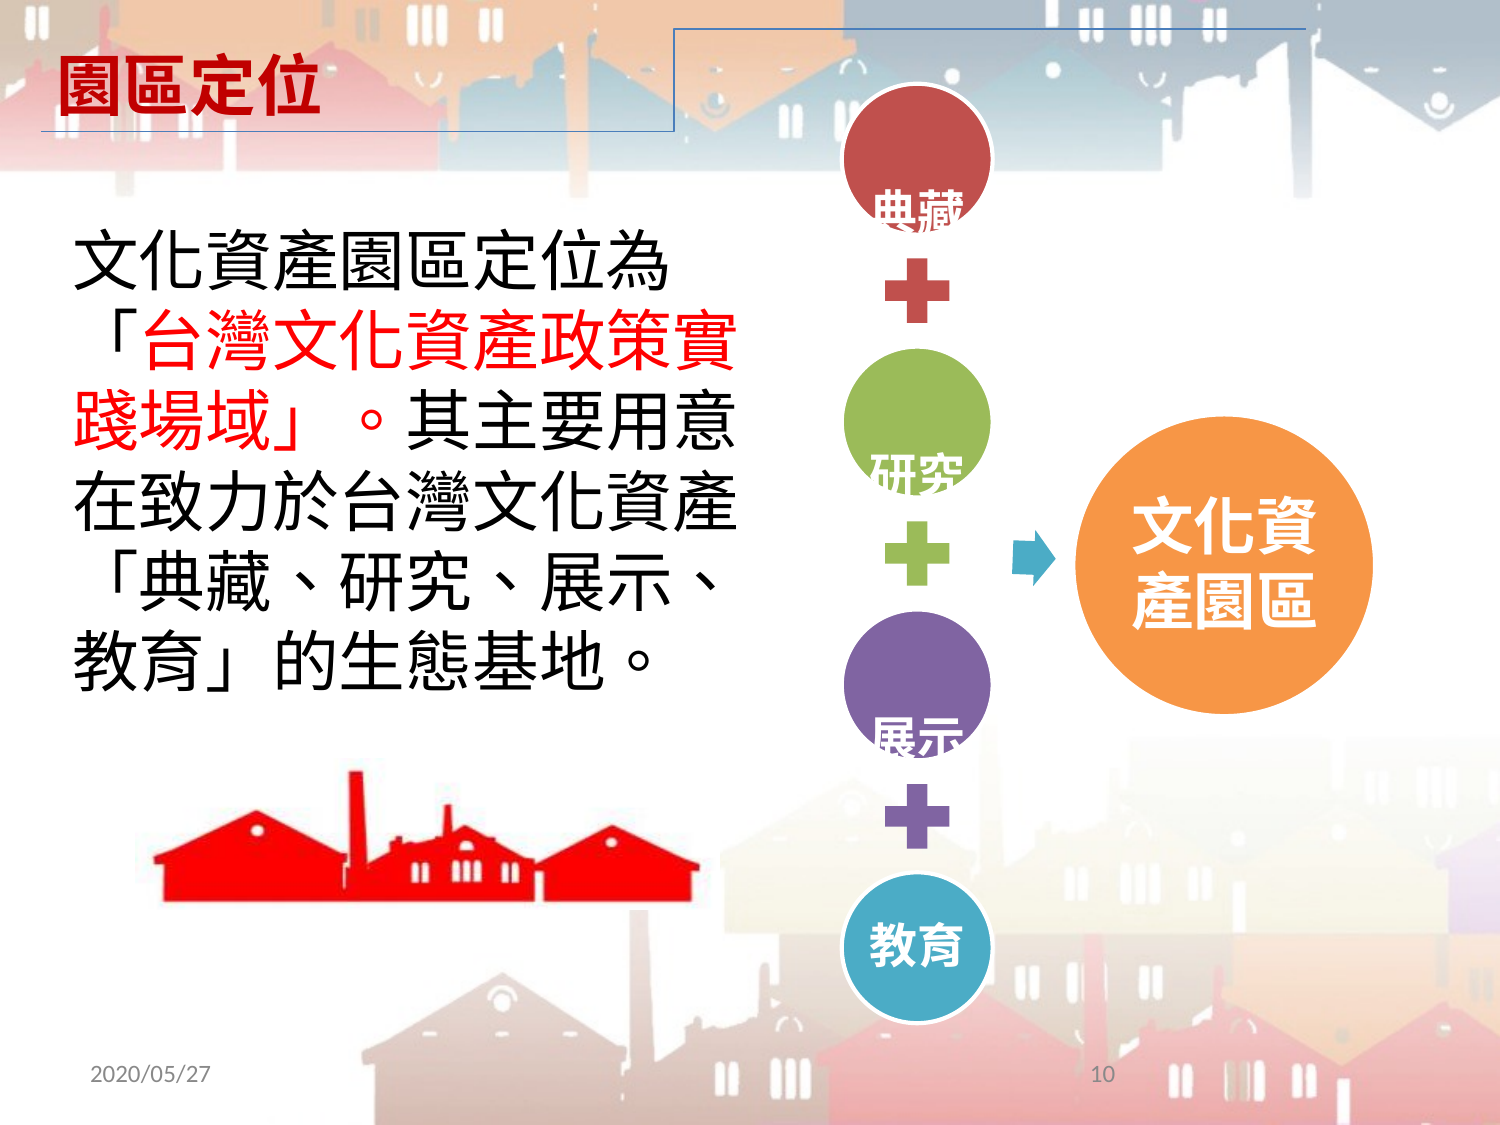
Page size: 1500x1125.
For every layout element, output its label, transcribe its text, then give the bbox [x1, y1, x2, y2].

text_box [885, 784, 950, 849]
text_box 研究 [841, 346, 993, 498]
text_box 研究 [879, 474, 883, 486]
text_box 園區定位 [41, 35, 562, 132]
text_box 2020/05/27 [75, 1042, 426, 1103]
text_box 典藏 [841, 83, 993, 235]
text_box [1012, 529, 1056, 587]
text_box 展示 [841, 609, 993, 761]
text_box [1073, 414, 1352, 717]
text_box 研究 [895, 477, 905, 497]
picture [135, 758, 720, 910]
text_box 展示 [879, 730, 888, 754]
text_box [885, 258, 950, 323]
text_box 文化資產園區 [1116, 479, 1388, 647]
text_box 教育 [841, 872, 993, 1024]
list 文化資產園區定位為「台灣文化資產政策實踐場域」。其主要用意在致力於台灣文化資產「典藏、研究、展示、教育」的生態基地。 [56, 211, 798, 957]
text_box 典藏 [929, 206, 950, 234]
text_box [885, 521, 950, 586]
text_box 研究 [900, 460, 905, 472]
text_box 10 [1074, 1042, 1426, 1103]
